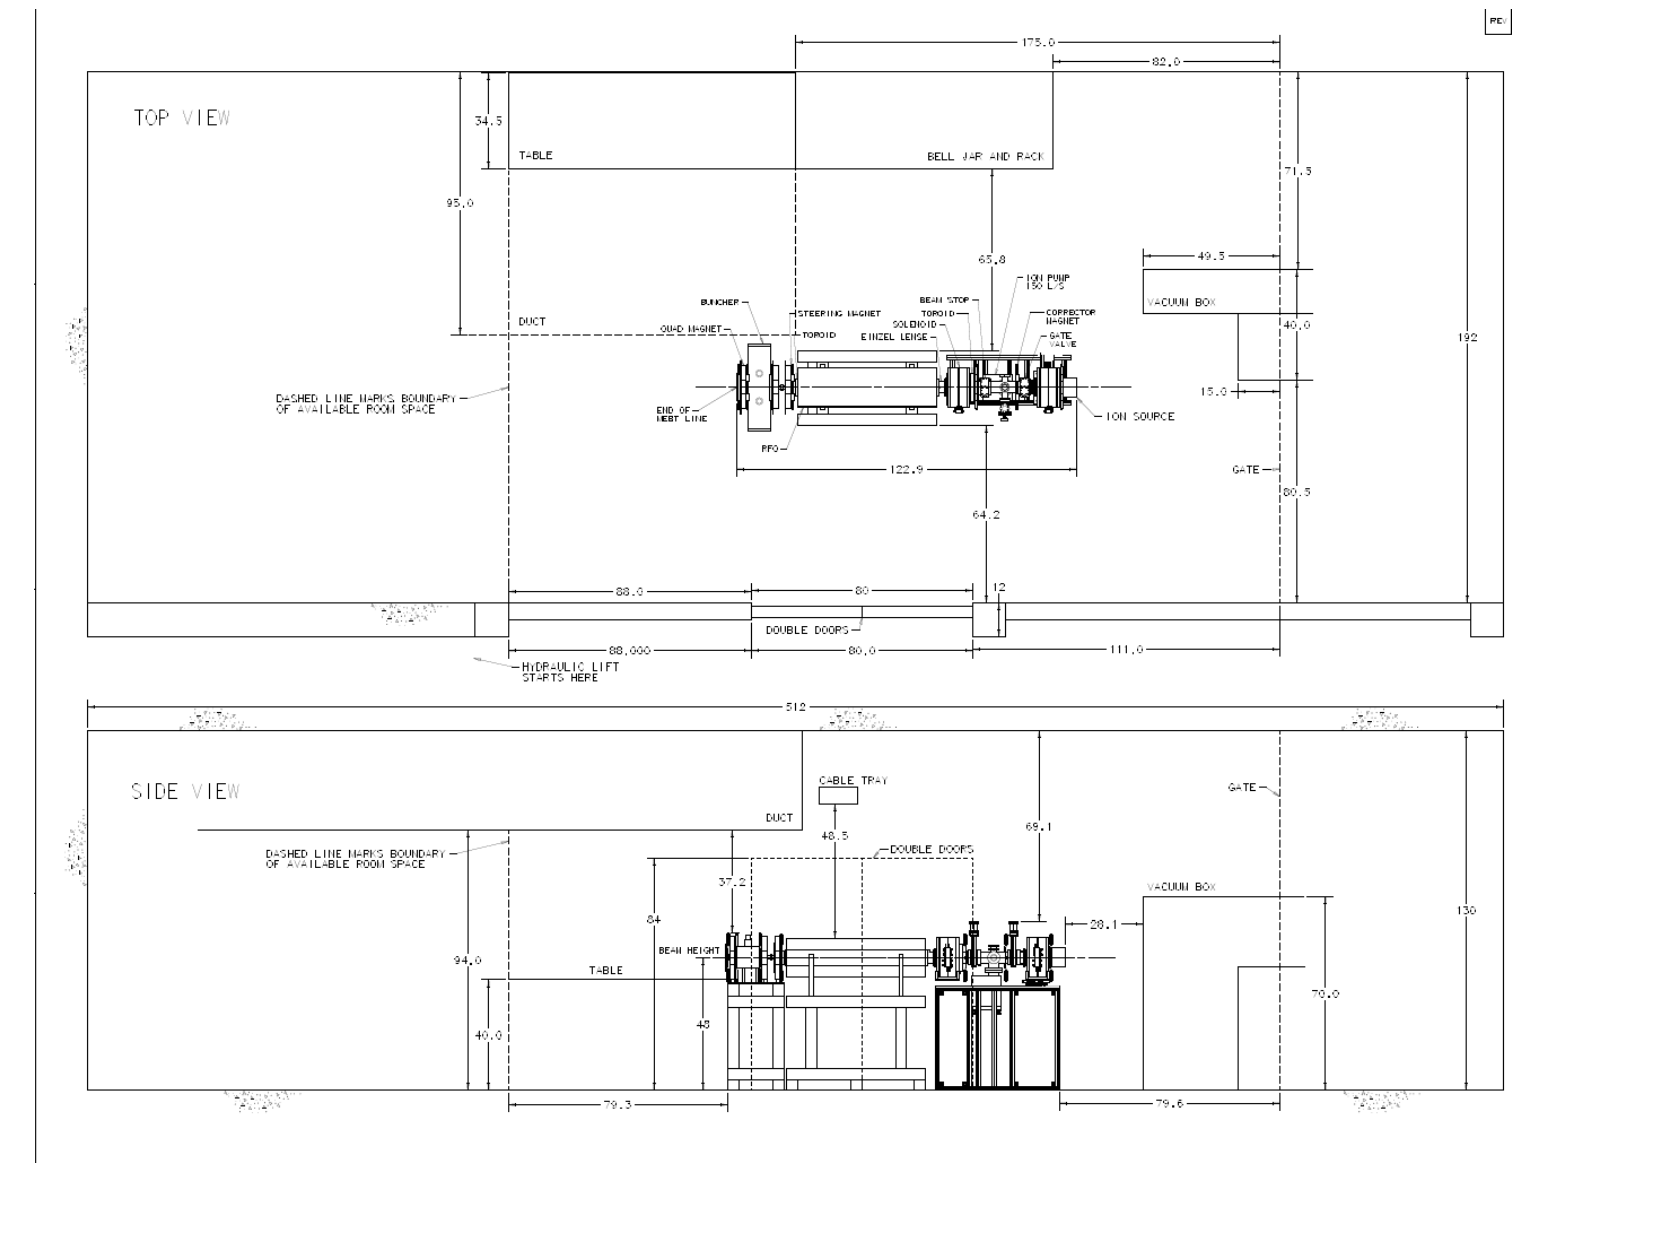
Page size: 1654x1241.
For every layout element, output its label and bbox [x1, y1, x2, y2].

picture [34, 9, 1512, 1163]
